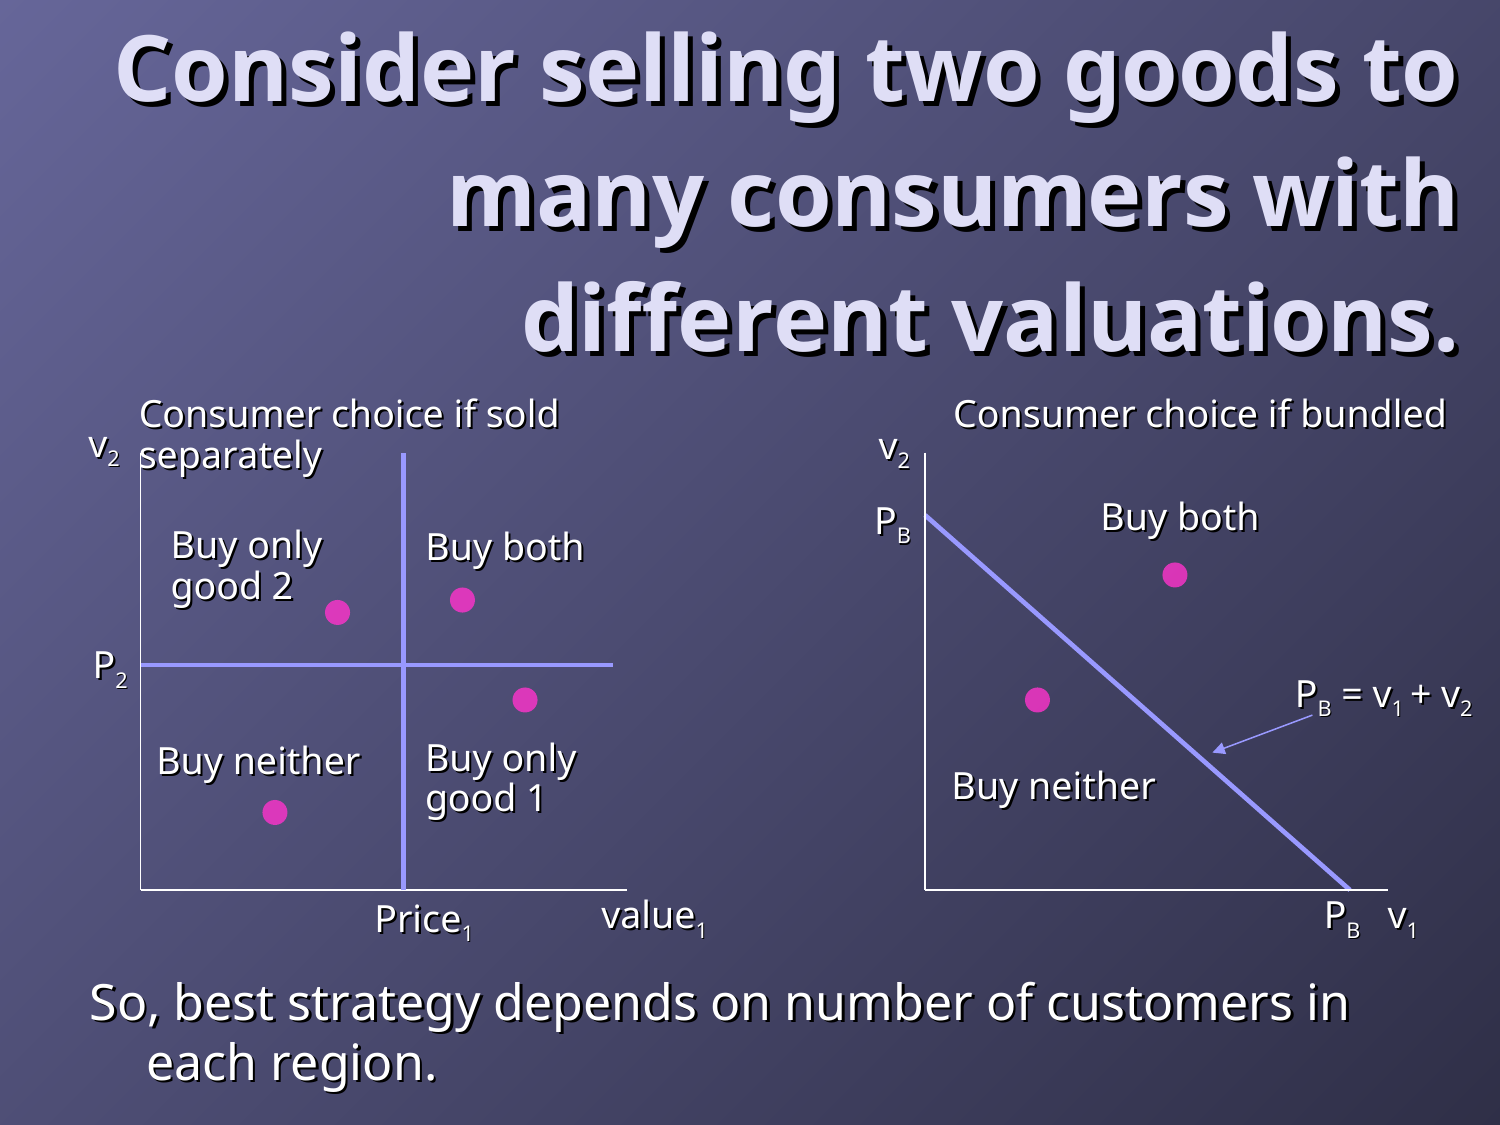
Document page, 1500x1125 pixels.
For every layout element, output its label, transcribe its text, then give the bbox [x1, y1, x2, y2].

text_box Buy neither [936, 759, 1171, 816]
text_box P2 [78, 634, 143, 696]
text_box Consumer choice if sold separately [123, 387, 585, 485]
text_box Price1 [359, 888, 490, 950]
title Consider selling two goods to many consumers with different valuations. [74, 18, 1475, 364]
text_box [1162, 562, 1188, 588]
text_box [324, 599, 351, 625]
text_box So, best strategy depends on number of customers in each region. [75, 962, 1426, 1088]
text_box [262, 799, 288, 826]
text_box Buy neither [141, 734, 376, 791]
text_box [1024, 687, 1051, 713]
text_box PB = v1 + v2 [1280, 663, 1488, 725]
text_box [449, 587, 475, 613]
text_box [512, 687, 538, 713]
text_box Buy both [1085, 490, 1275, 547]
text_box Buy both [410, 520, 600, 577]
text_box value1 [586, 884, 724, 946]
text_box v2 [73, 413, 123, 475]
text_box PB [859, 490, 927, 552]
text_box Buy only good 1 [410, 731, 592, 828]
text_box v2 [863, 415, 926, 477]
text_box PB [1308, 884, 1376, 946]
text_box Buy only good 2 [155, 518, 338, 616]
text_box Consumer choice if bundled [938, 387, 1463, 444]
text_box v1 [1376, 884, 1435, 946]
